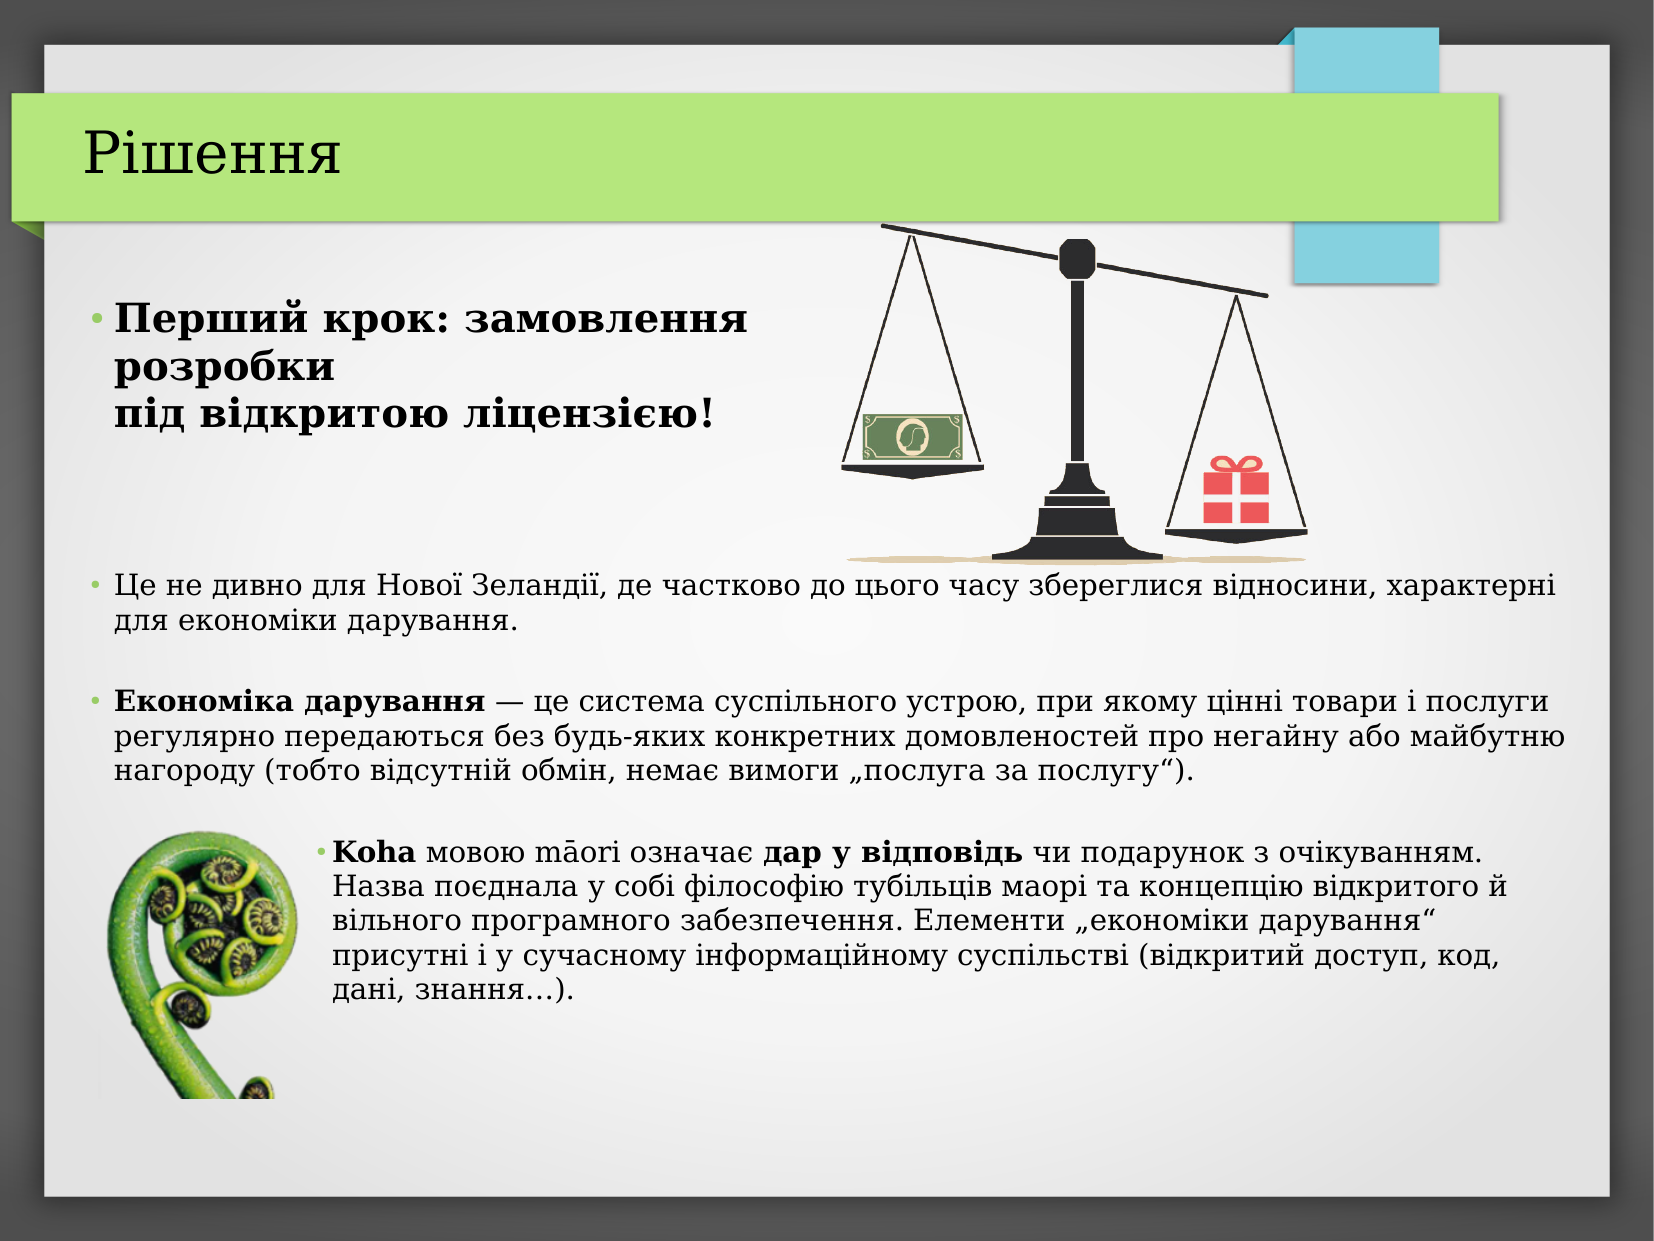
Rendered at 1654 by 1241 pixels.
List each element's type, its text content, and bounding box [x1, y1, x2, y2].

title Рішення [82, 94, 1264, 213]
picture [0, 0, 1654, 1241]
list Перший крок: замовлення розробки під відкритою ліцензією! Це не дивно для Нової Зеландії, де частково до цього часу збереглися відносини, характерні для економіки дарування. Економіка дарування — це система суспільного устрою, при якому цінні товари і послуги регулярно передаються без будь-яких конкретних домовленостей про негайну або майбутню нагороду (тобто відсутній обмін, немає вимоги „послуга за послугу“). Koha мовою māori означає дар у відповідь чи подарунок з очікуванням. Назва поєднала у собі філософію тубільців маорі та концепцію відкритого й вільного програмного забезпечення. Елементи „економіки дарування“ присутні і у сучасному інформаційному суспільстві (відкритий доступ, код, дані, знання…). [82, 295, 1571, 1015]
